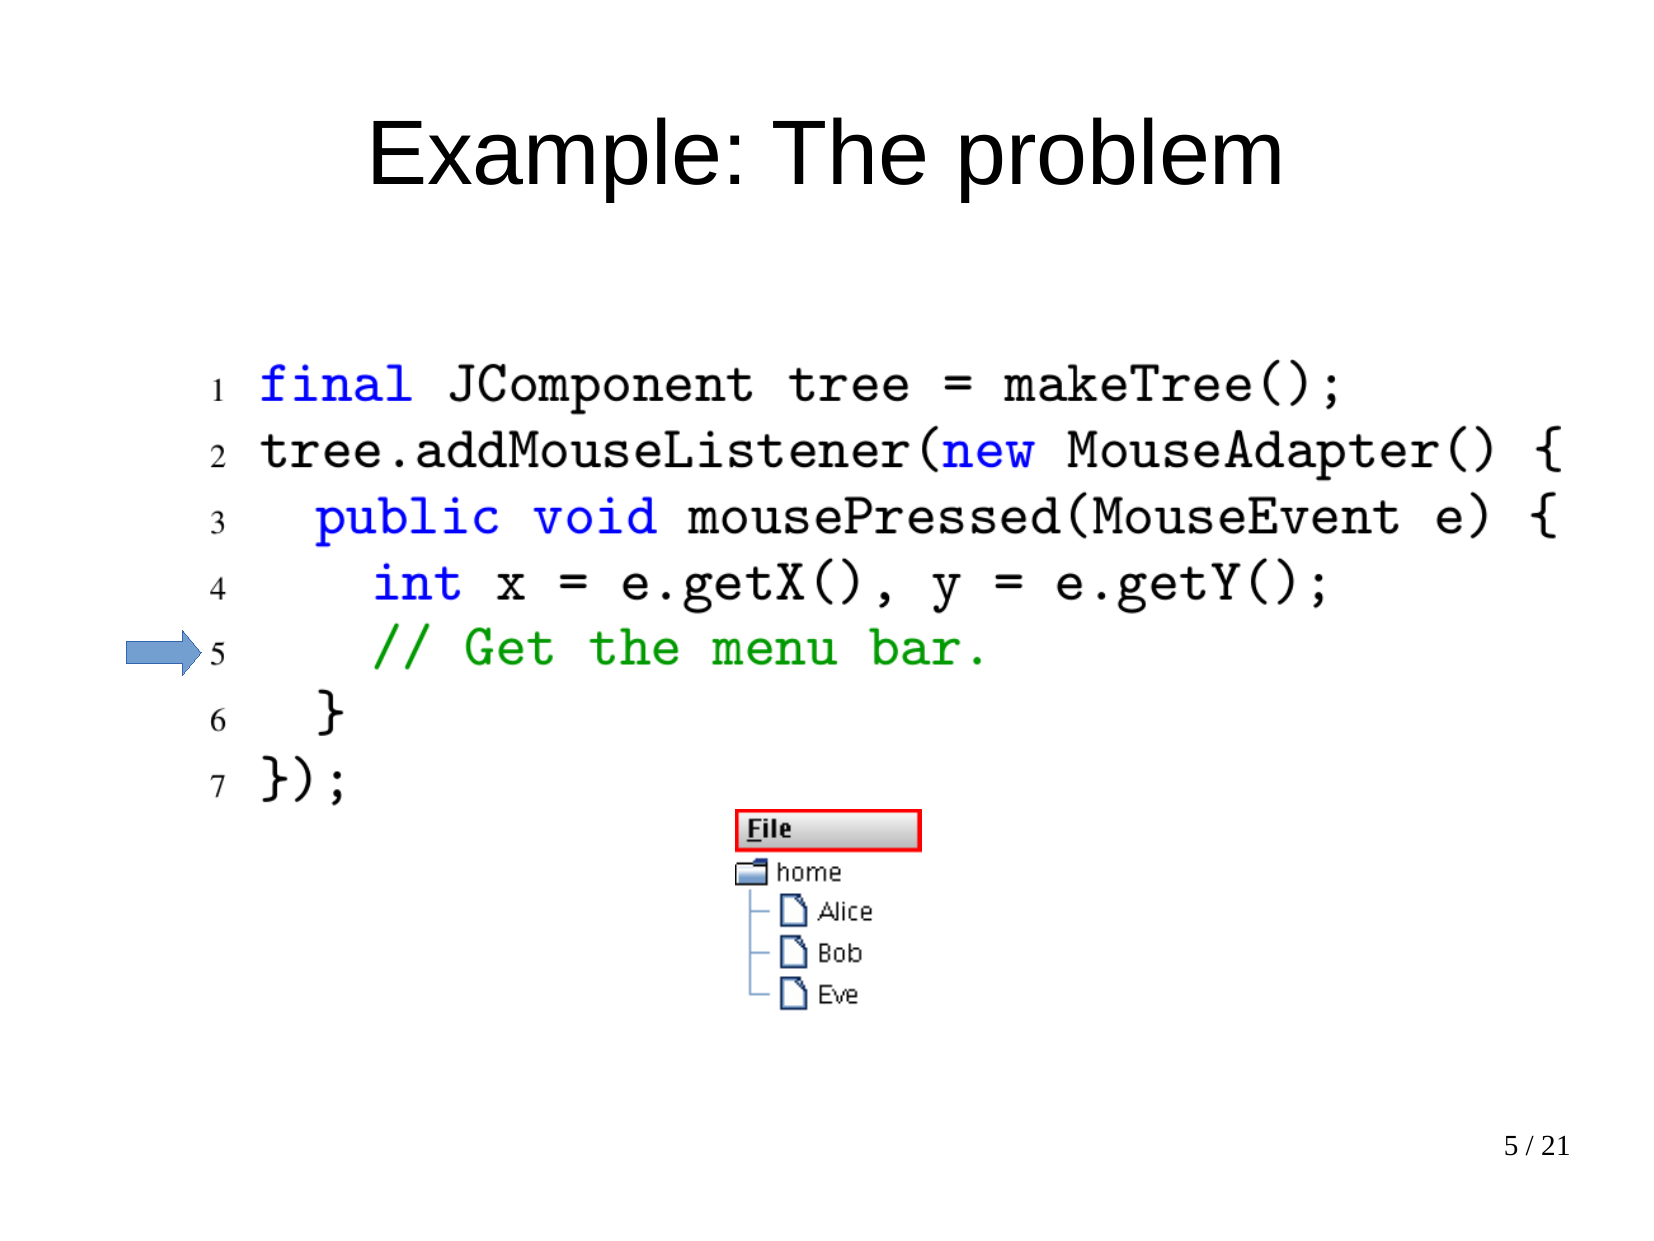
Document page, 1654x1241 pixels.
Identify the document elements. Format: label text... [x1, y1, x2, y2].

picture [735, 809, 922, 1111]
title Example: The problem [82, 49, 1571, 257]
picture [210, 359, 1561, 806]
text_box [126, 630, 202, 676]
